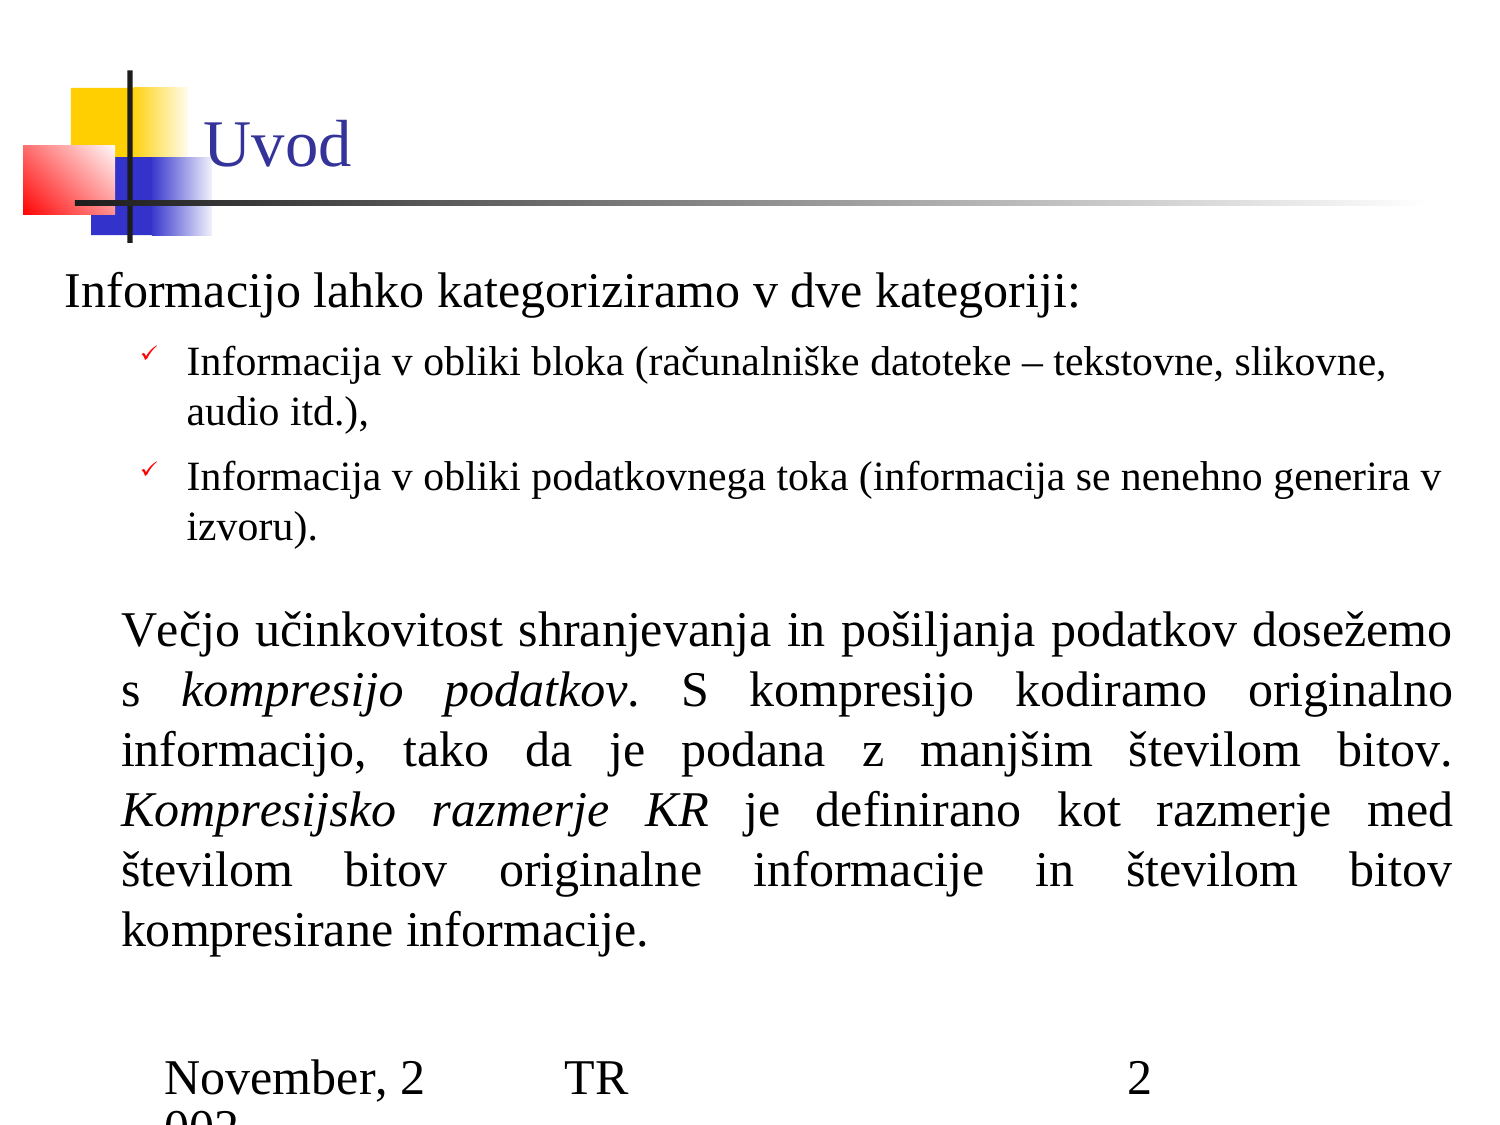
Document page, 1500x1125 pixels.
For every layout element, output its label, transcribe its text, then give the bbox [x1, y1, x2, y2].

title Uvod [188, 92, 1468, 188]
list Informacijo lahko kategoriziramo v dve kategoriji: Informacija v obliki bloka (računalniške datoteke – tekstovne, slikovne, audio itd.), Informacija v obliki podatkovnega toka (informacija se nenehno generira v izvoru). Večjo učinkovitost shranjevanja in pošiljanja podatkov dosežemo s kompresijo podatkov. S kompresijo kodiramo originalno informacijo, tako da je podana z manjšim številom bitov. Kompresijsko razmerje KR je definirano kot razmerje med številom bitov originalne informacije in številom bitov kompresirane informacije. [50, 249, 1469, 1030]
